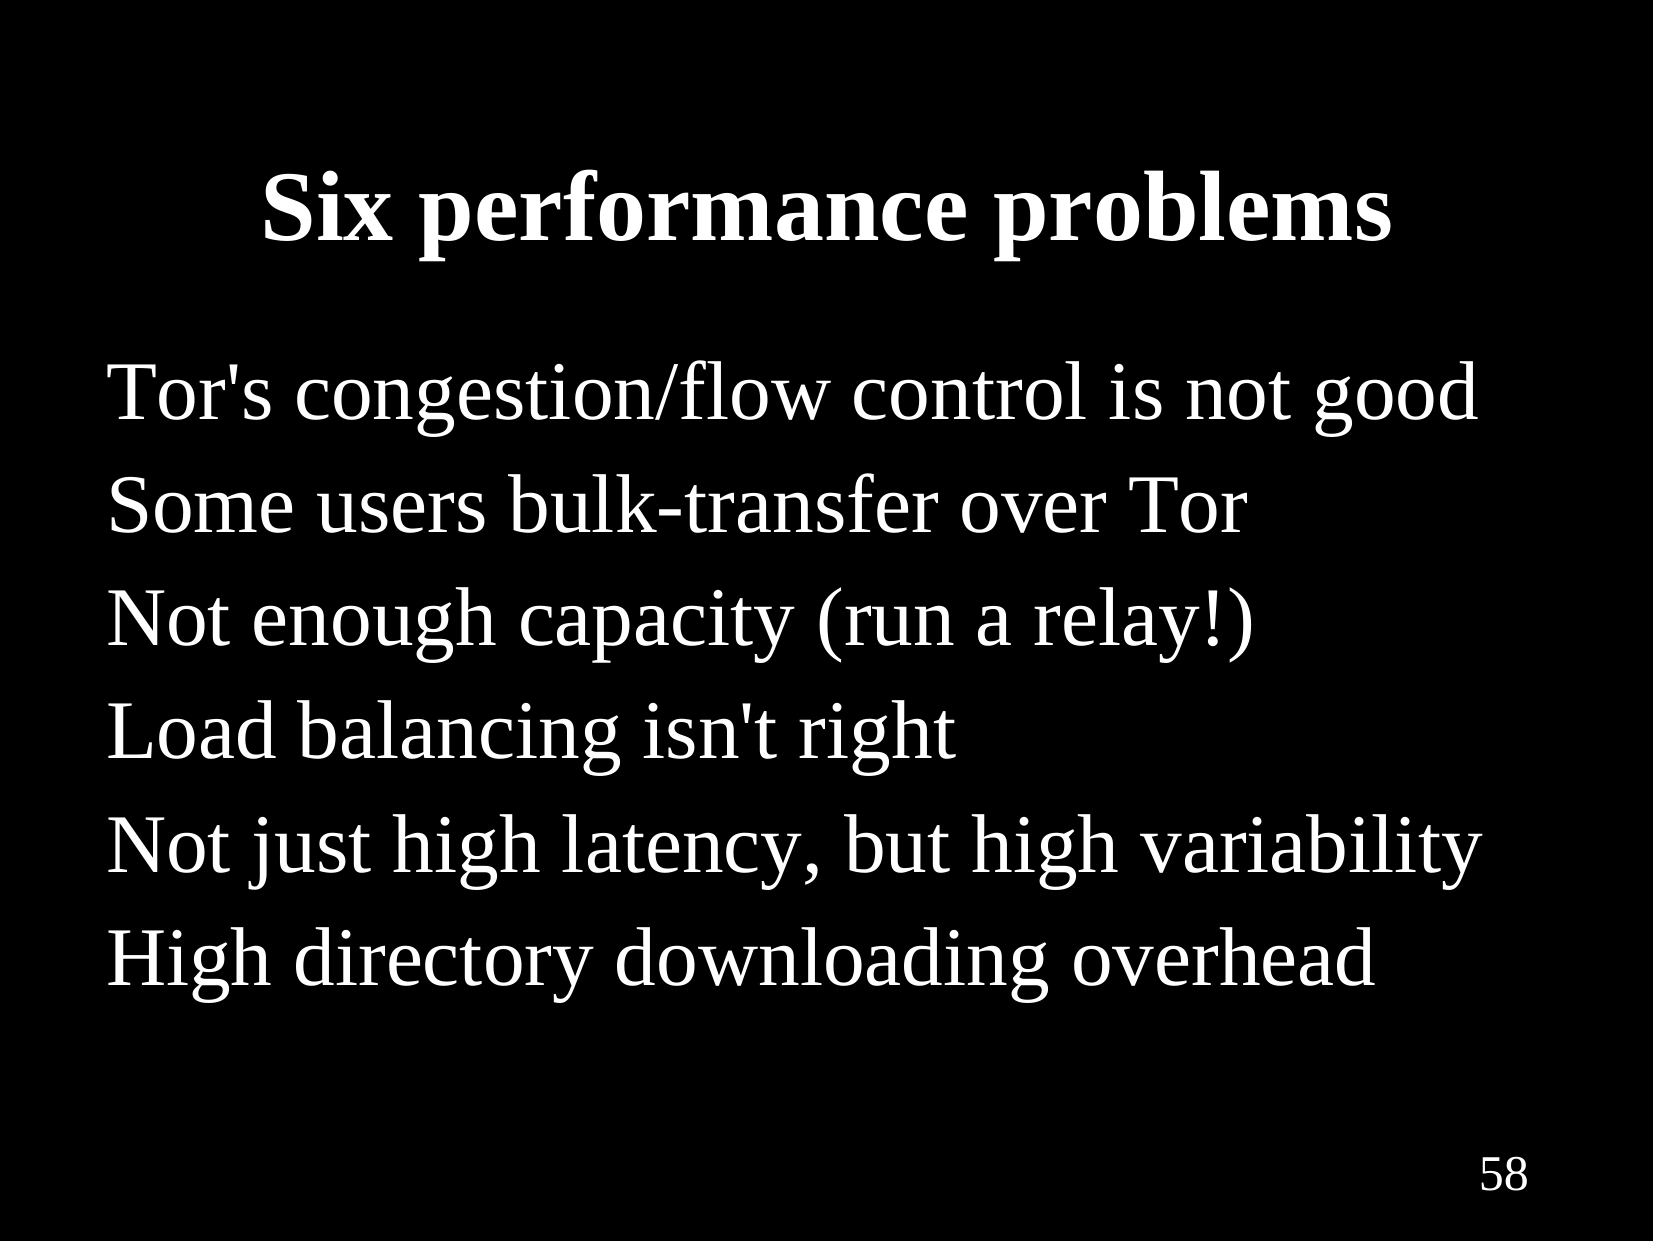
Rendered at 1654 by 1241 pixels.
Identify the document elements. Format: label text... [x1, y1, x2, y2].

list Tor's congestion/flow control is not good Some users bulk-transfer over Tor Not enough capacity (run a relay!) Load balancing isn't right Not just high latency, but high variability High directory downloading overhead [88, 345, 1577, 1136]
title Six performance problems [121, 103, 1534, 311]
